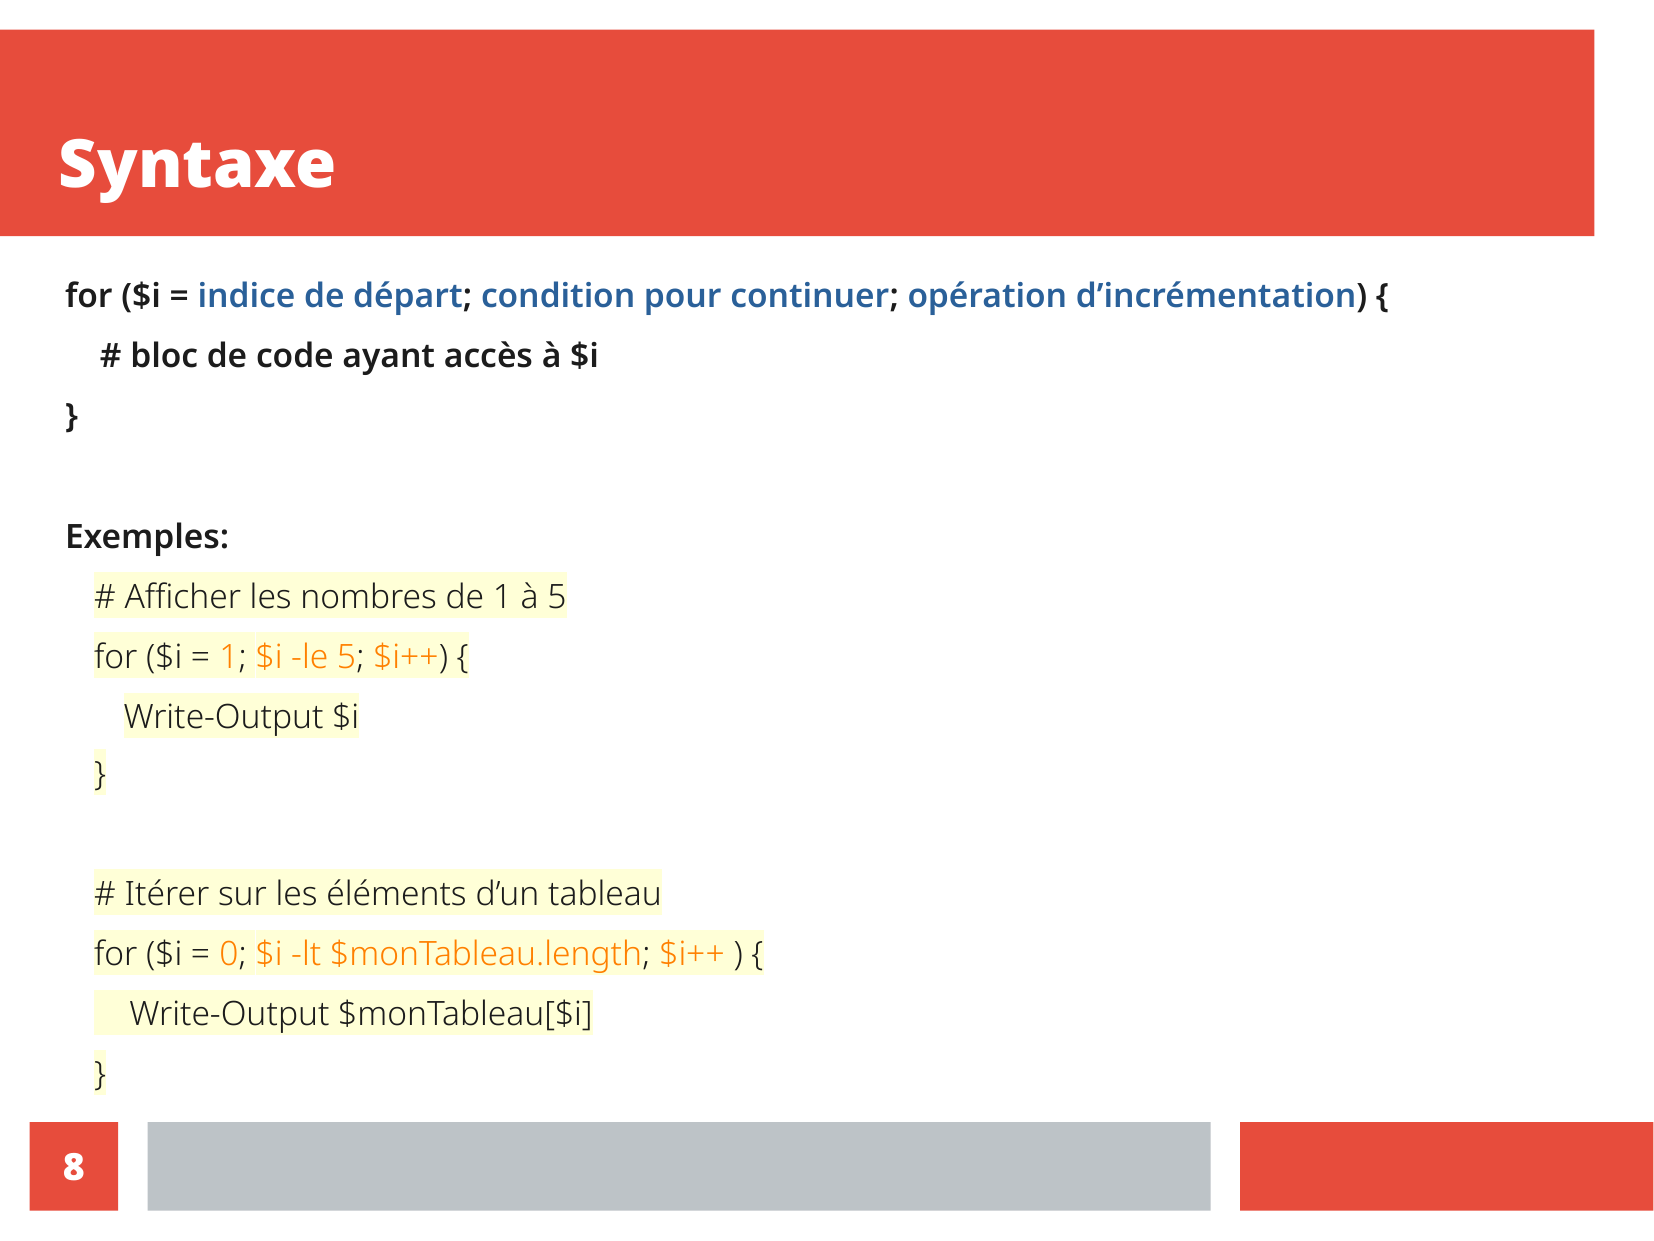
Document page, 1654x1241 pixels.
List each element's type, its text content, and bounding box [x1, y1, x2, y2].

title Syntaxe [59, 59, 1595, 207]
list for ($i = indice de départ; condition pour continuer; opération d’incrémentation) { # bloc de code ayant accès à $i } Exemples: # Afficher les nombres de 1 à 5 for ($i = 1; $i -le 5; $i++) { Write-Output $i } # Itérer sur les éléments d’un tableau for ($i = 0; $i -lt $monTableau.length; $i++ ) { Write-Output $monTableau[$i] } [64, 271, 1571, 1099]
